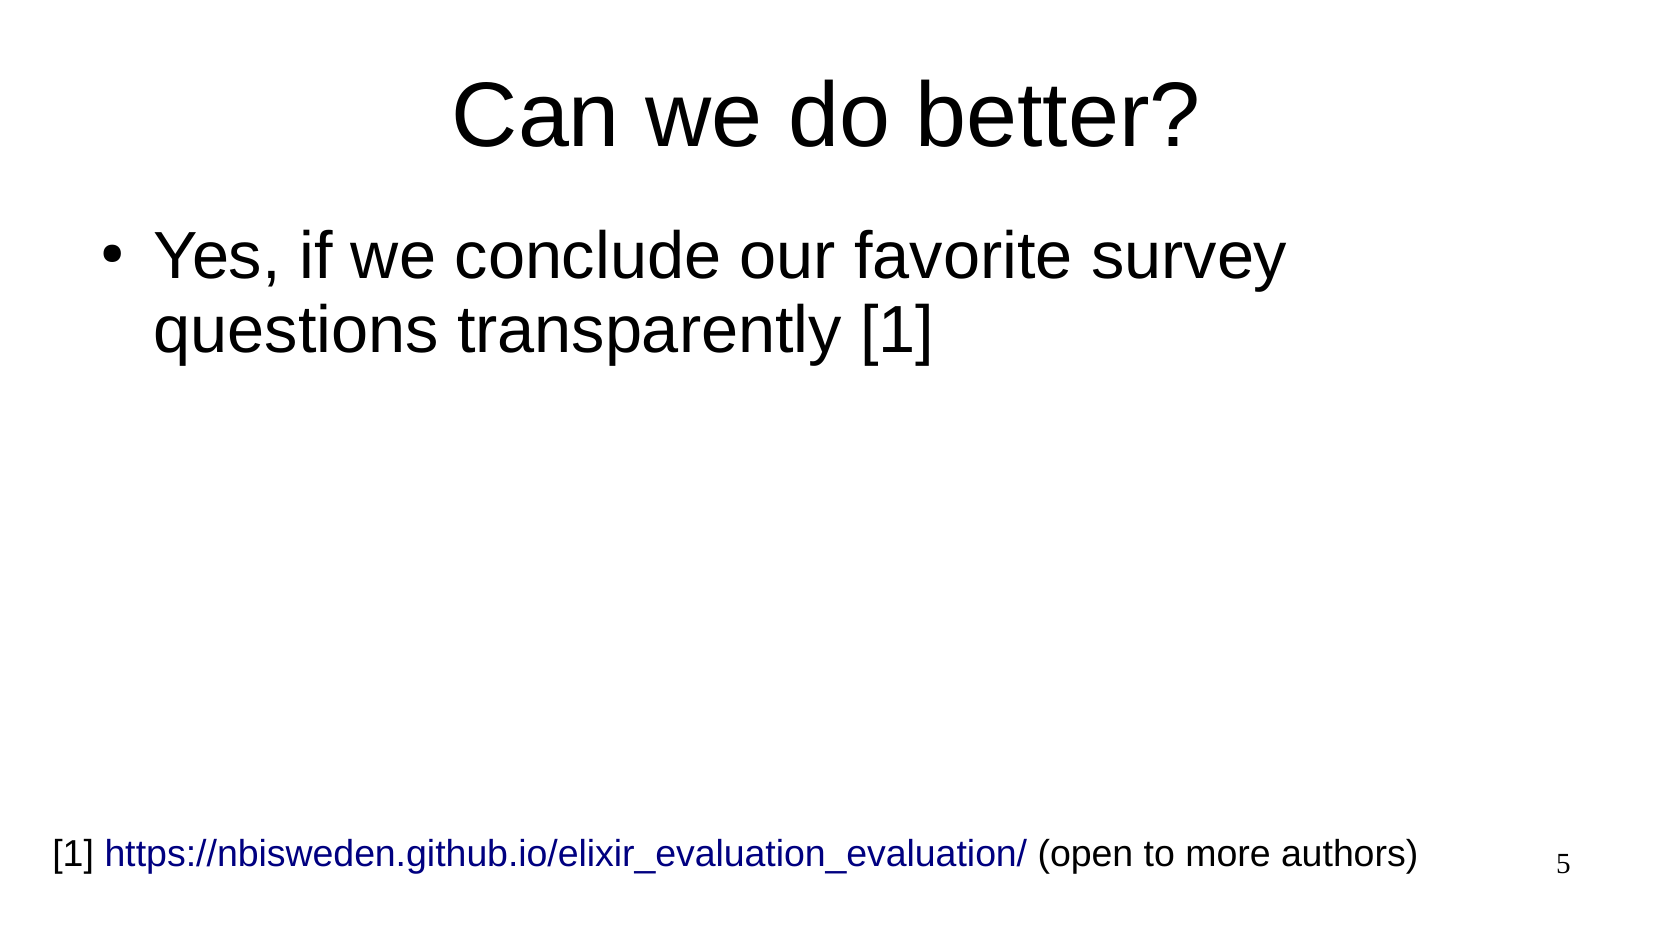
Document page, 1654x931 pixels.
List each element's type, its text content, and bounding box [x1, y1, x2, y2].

text_box [1] https://nbisweden.github.io/elixir_evaluation_evaluation/ (open to more authors) [37, 824, 1437, 924]
title Can we do better? [82, 37, 1571, 193]
list Yes, if we conclude our favorite survey questions transparently [1] [82, 217, 1571, 757]
